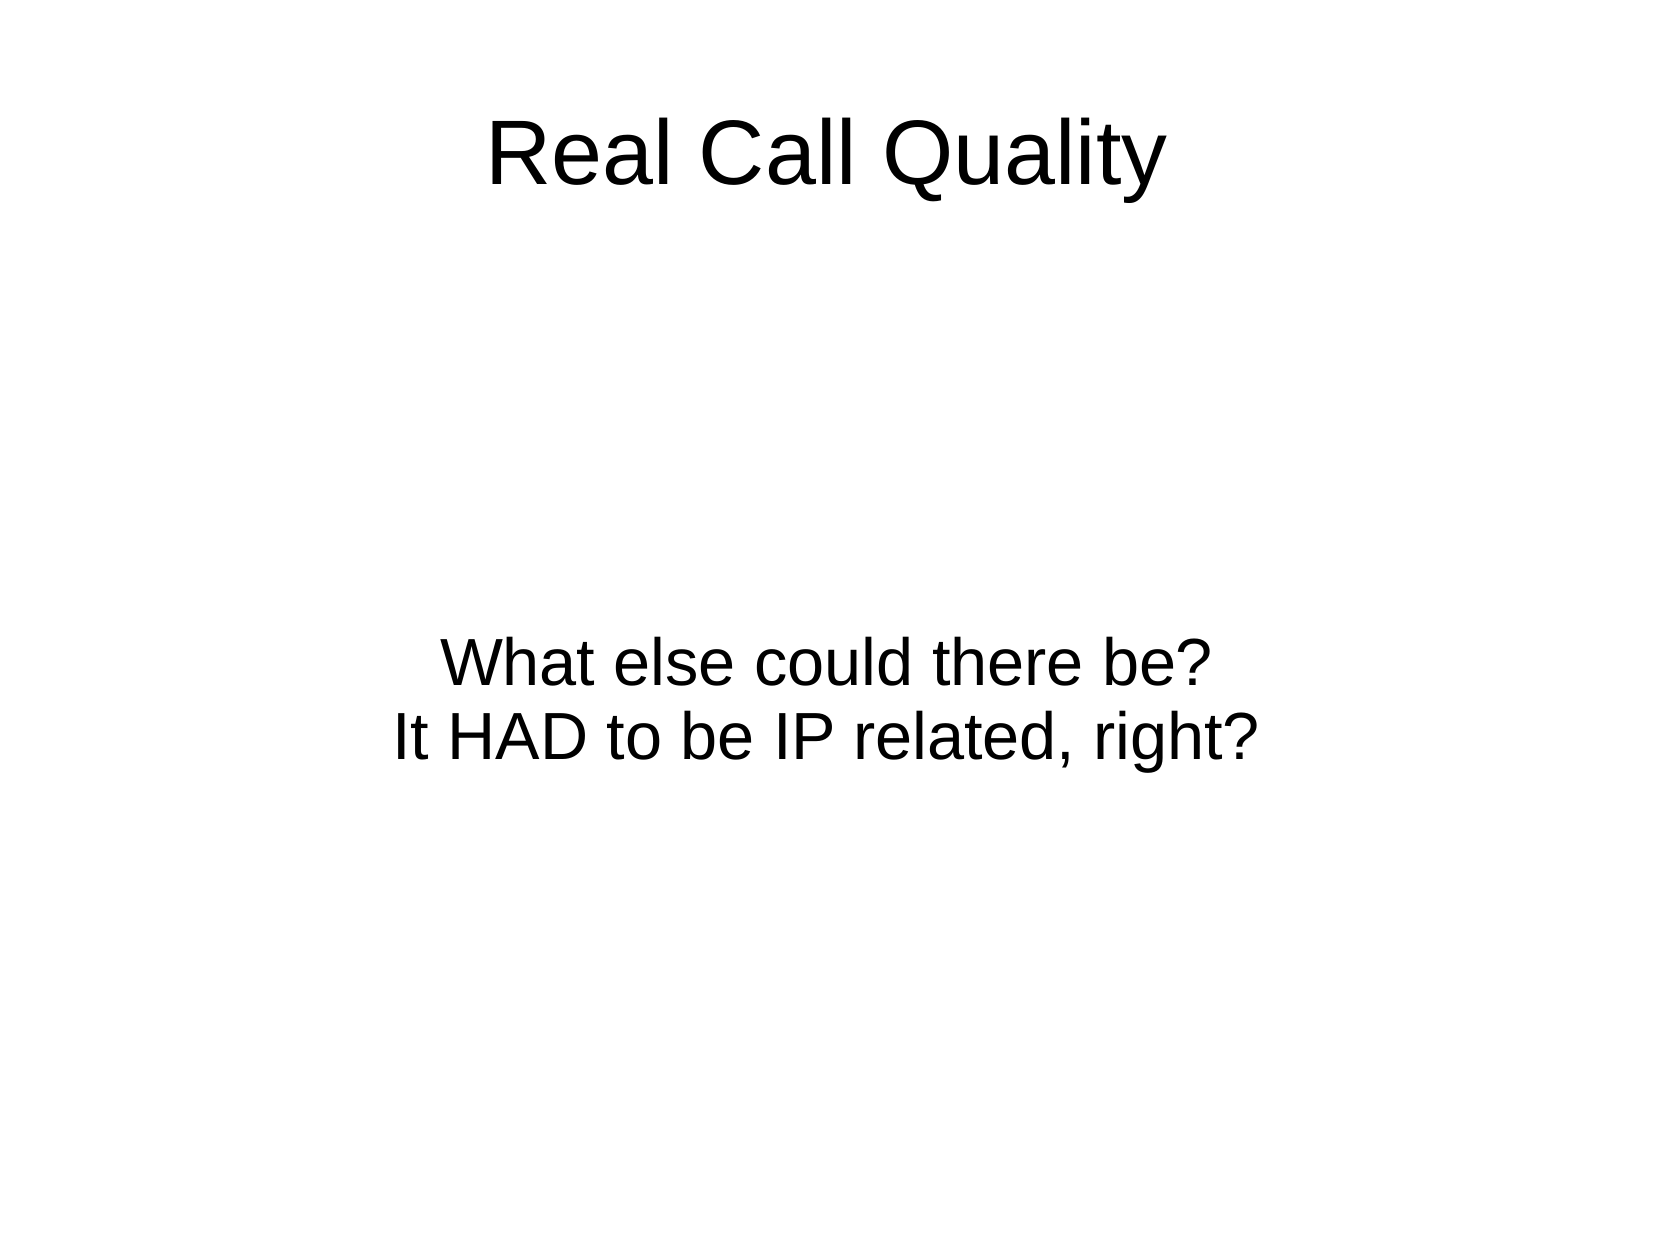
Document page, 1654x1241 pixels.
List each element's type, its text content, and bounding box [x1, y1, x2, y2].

title Real Call Quality [82, 49, 1571, 257]
subtitle What else could there be? It HAD to be IP related, right? [82, 297, 1571, 1102]
